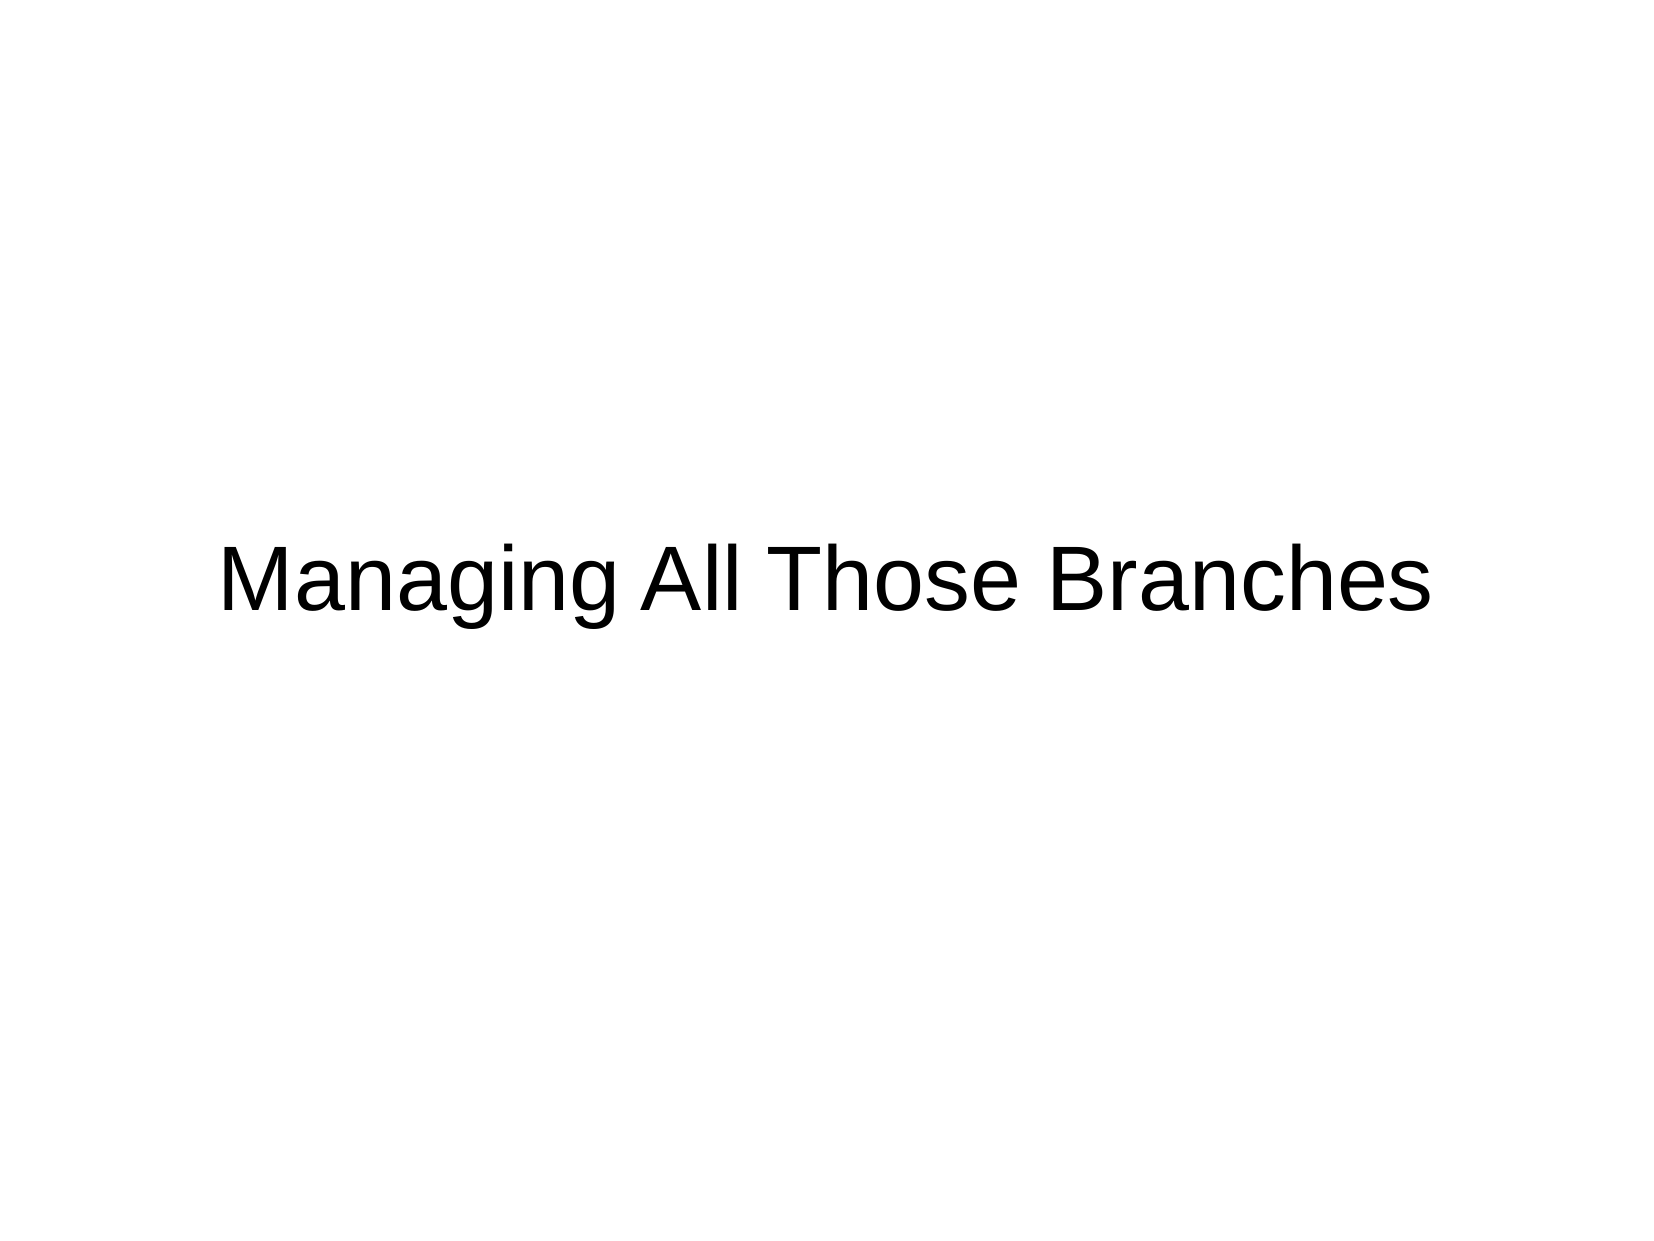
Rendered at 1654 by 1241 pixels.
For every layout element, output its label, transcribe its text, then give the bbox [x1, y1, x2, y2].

subtitle Managing All Those Branches [82, 49, 1571, 1109]
